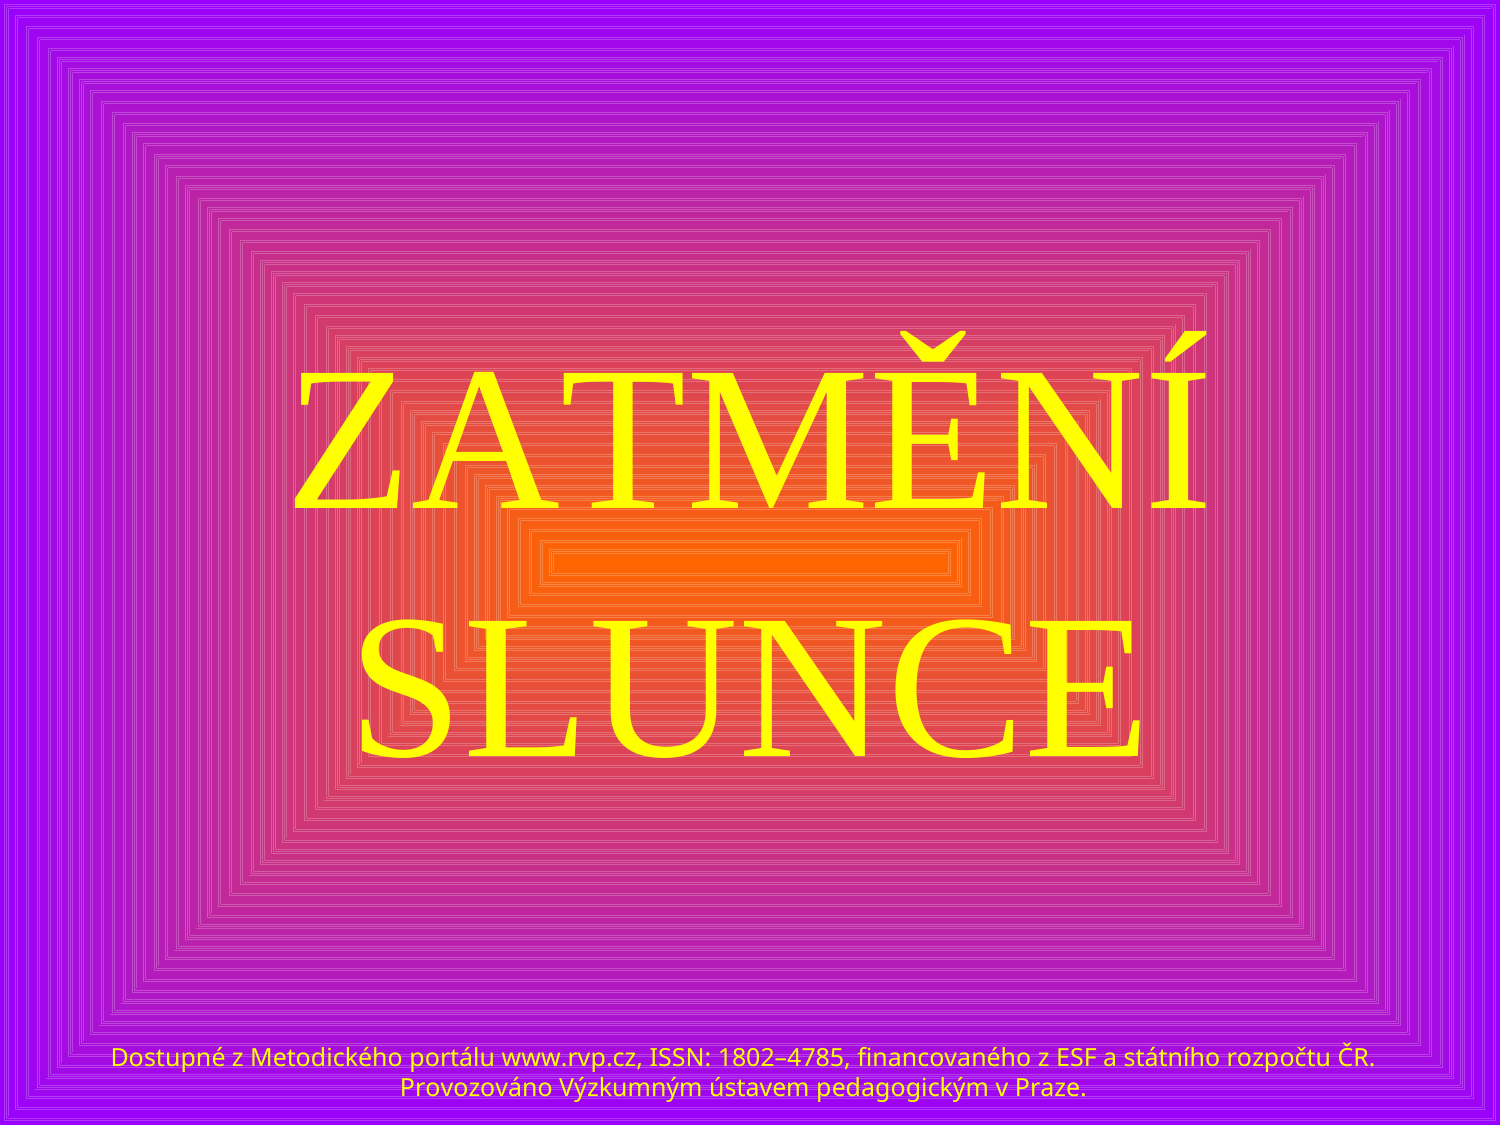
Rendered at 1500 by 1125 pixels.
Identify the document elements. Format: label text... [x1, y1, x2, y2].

text_box Dostupné z Metodického portálu www.rvp.cz, ISSN: 1802–4785, financovaného z ESF a státního rozpočtu ČR. Provozováno Výzkumným ústavem pedagogickým v Praze. [35, 1041, 1454, 1102]
text_box ZATMĚNÍ SLUNCE [0, 294, 1500, 806]
